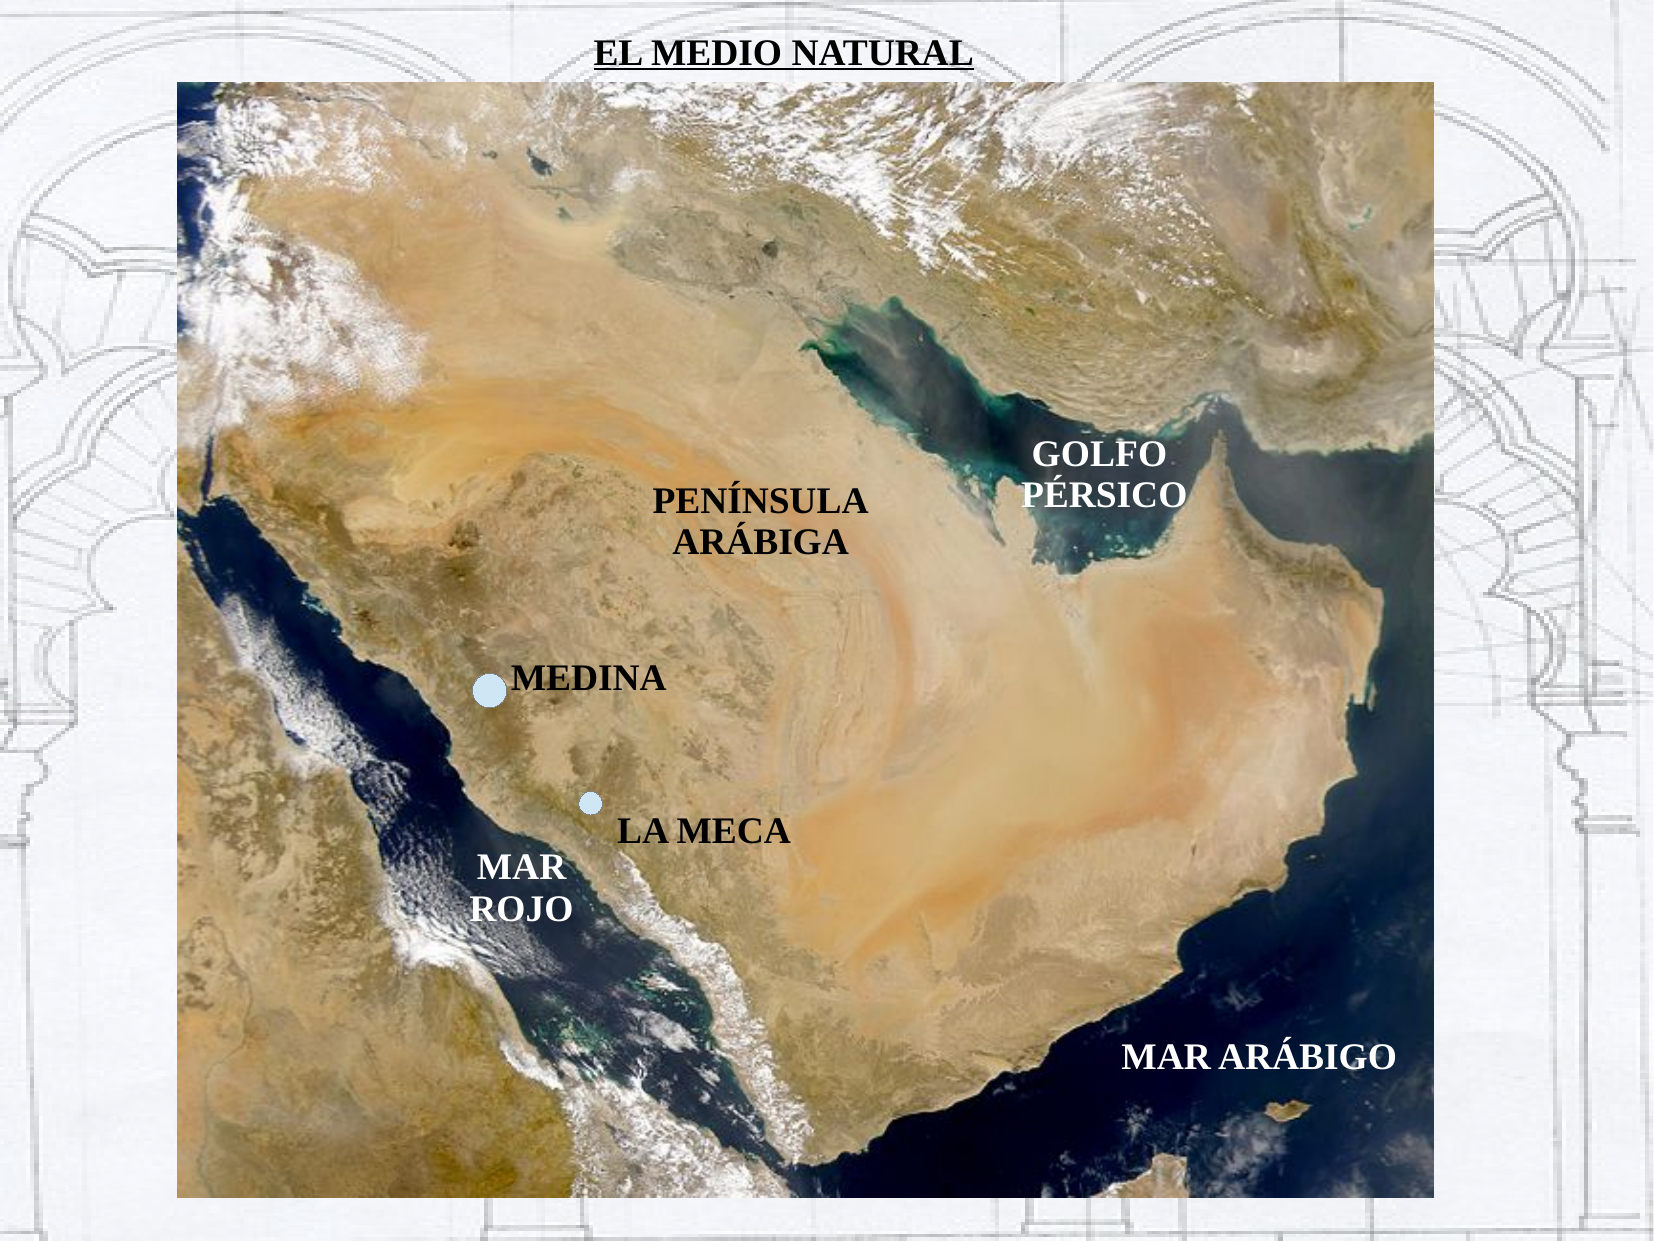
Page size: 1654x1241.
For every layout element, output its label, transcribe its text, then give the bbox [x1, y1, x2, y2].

text_box MAR ROJO [454, 838, 591, 940]
text_box PENÍNSULA ARÁBIGA [637, 472, 884, 574]
text_box [472, 673, 507, 708]
text_box EL MEDIO NATURAL [578, 24, 989, 82]
text_box GOLFO PÉRSICO [1006, 425, 1205, 527]
text_box LA MECA [602, 803, 806, 862]
text_box MEDINA [496, 649, 682, 708]
text_box MAR ARÁBIGO [1106, 1028, 1413, 1087]
text_box [578, 791, 603, 816]
picture [0, 0, 1654, 1241]
